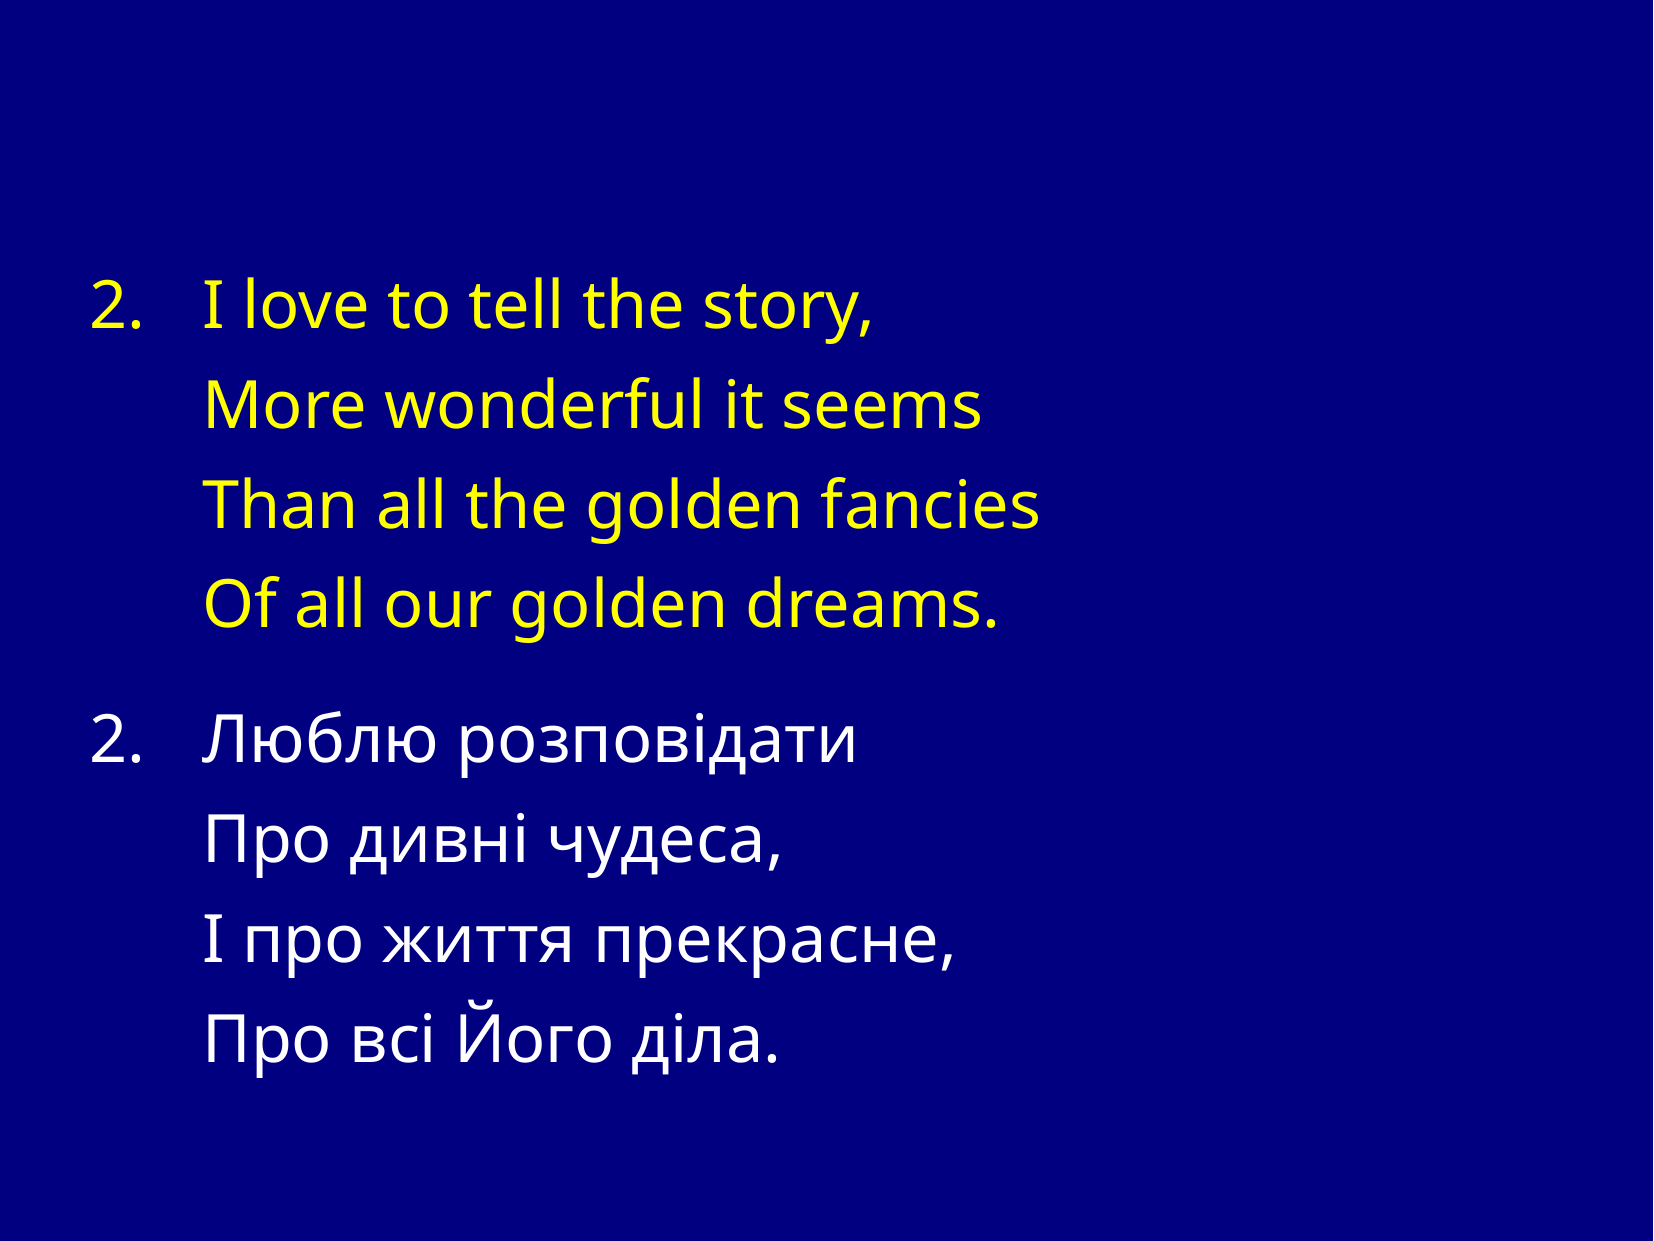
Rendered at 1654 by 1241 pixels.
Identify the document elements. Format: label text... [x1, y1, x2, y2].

text_box 2. I love to tell the story, More wonderful it seems Than all the golden fancies Of all our golden dreams. [75, 150, 1576, 638]
text_box 2. Люблю розповідати Про дивні чудеса, І про життя прекрасне, Про всі Його діла. [75, 675, 1576, 1163]
